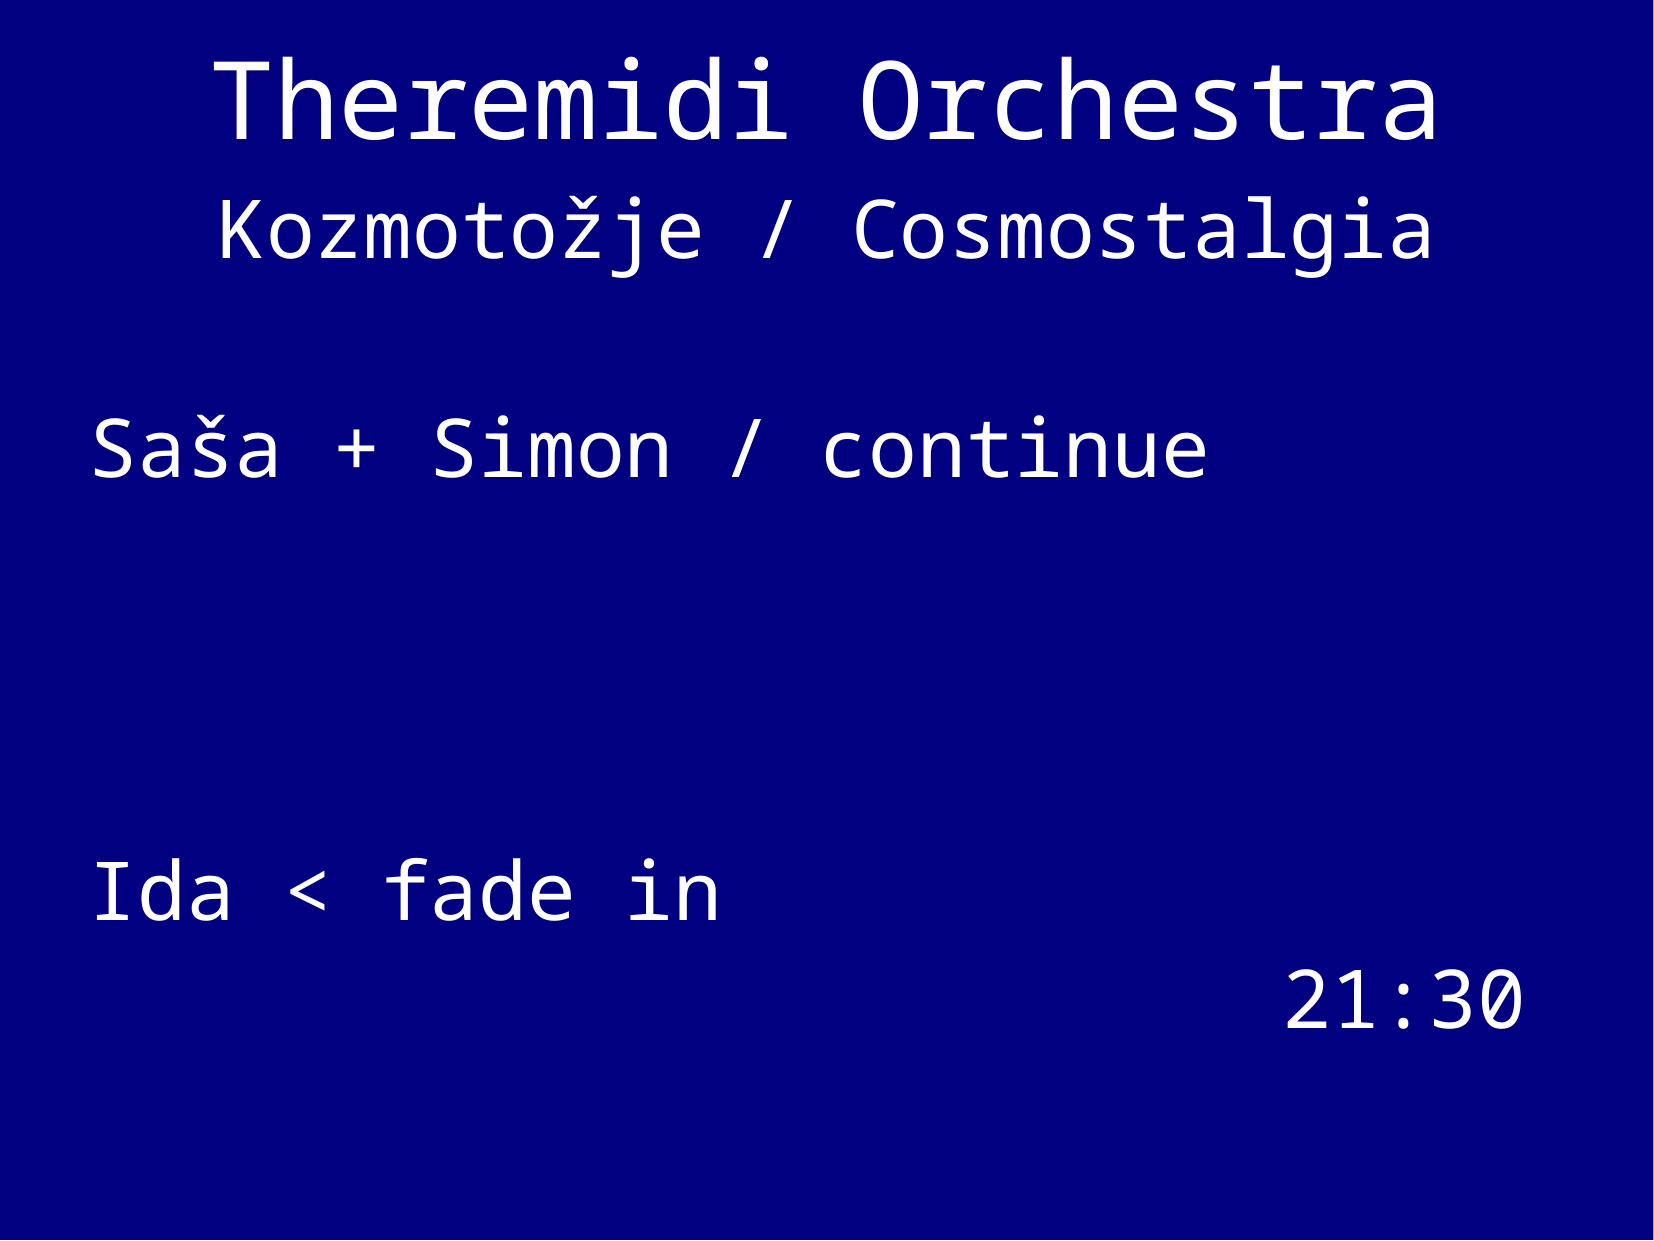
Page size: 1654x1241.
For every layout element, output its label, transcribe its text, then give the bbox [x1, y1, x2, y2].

text_box 21:30 [1282, 900, 1620, 1096]
subtitle Saša + Simon / continue Ida < fade in [88, 272, 1566, 1063]
title Theremidi Orchestra Kozmotožje / Cosmostalgia [82, 49, 1571, 257]
